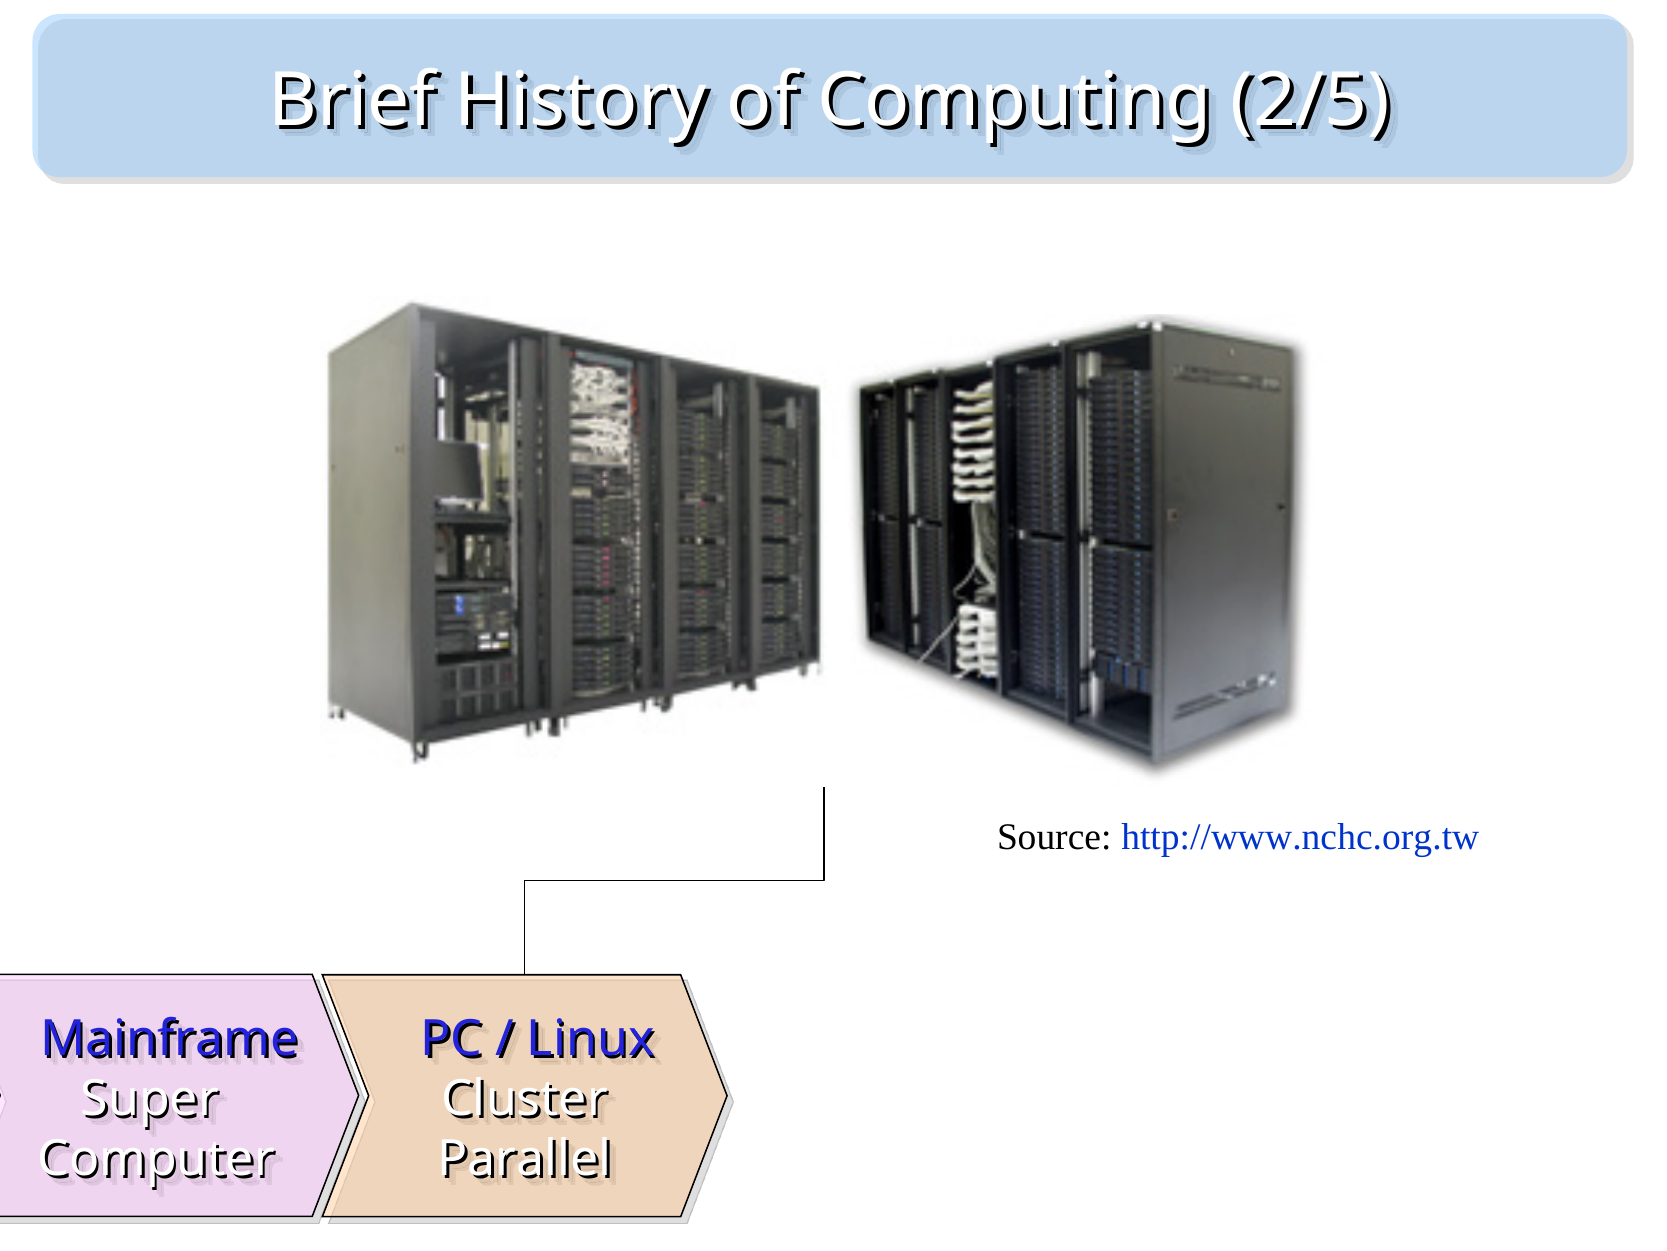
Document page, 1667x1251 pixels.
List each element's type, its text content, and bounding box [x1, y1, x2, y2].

text_box Brief History of Computing (2/5) [32, 13, 1628, 178]
text_box Source: http://www.nchc.org.tw [982, 804, 1495, 865]
text_box Mainframe Super Computer [0, 974, 359, 1217]
picture [320, 295, 827, 768]
picture [828, 314, 1328, 787]
text_box PC / Linux Cluster Parallel [322, 974, 728, 1217]
